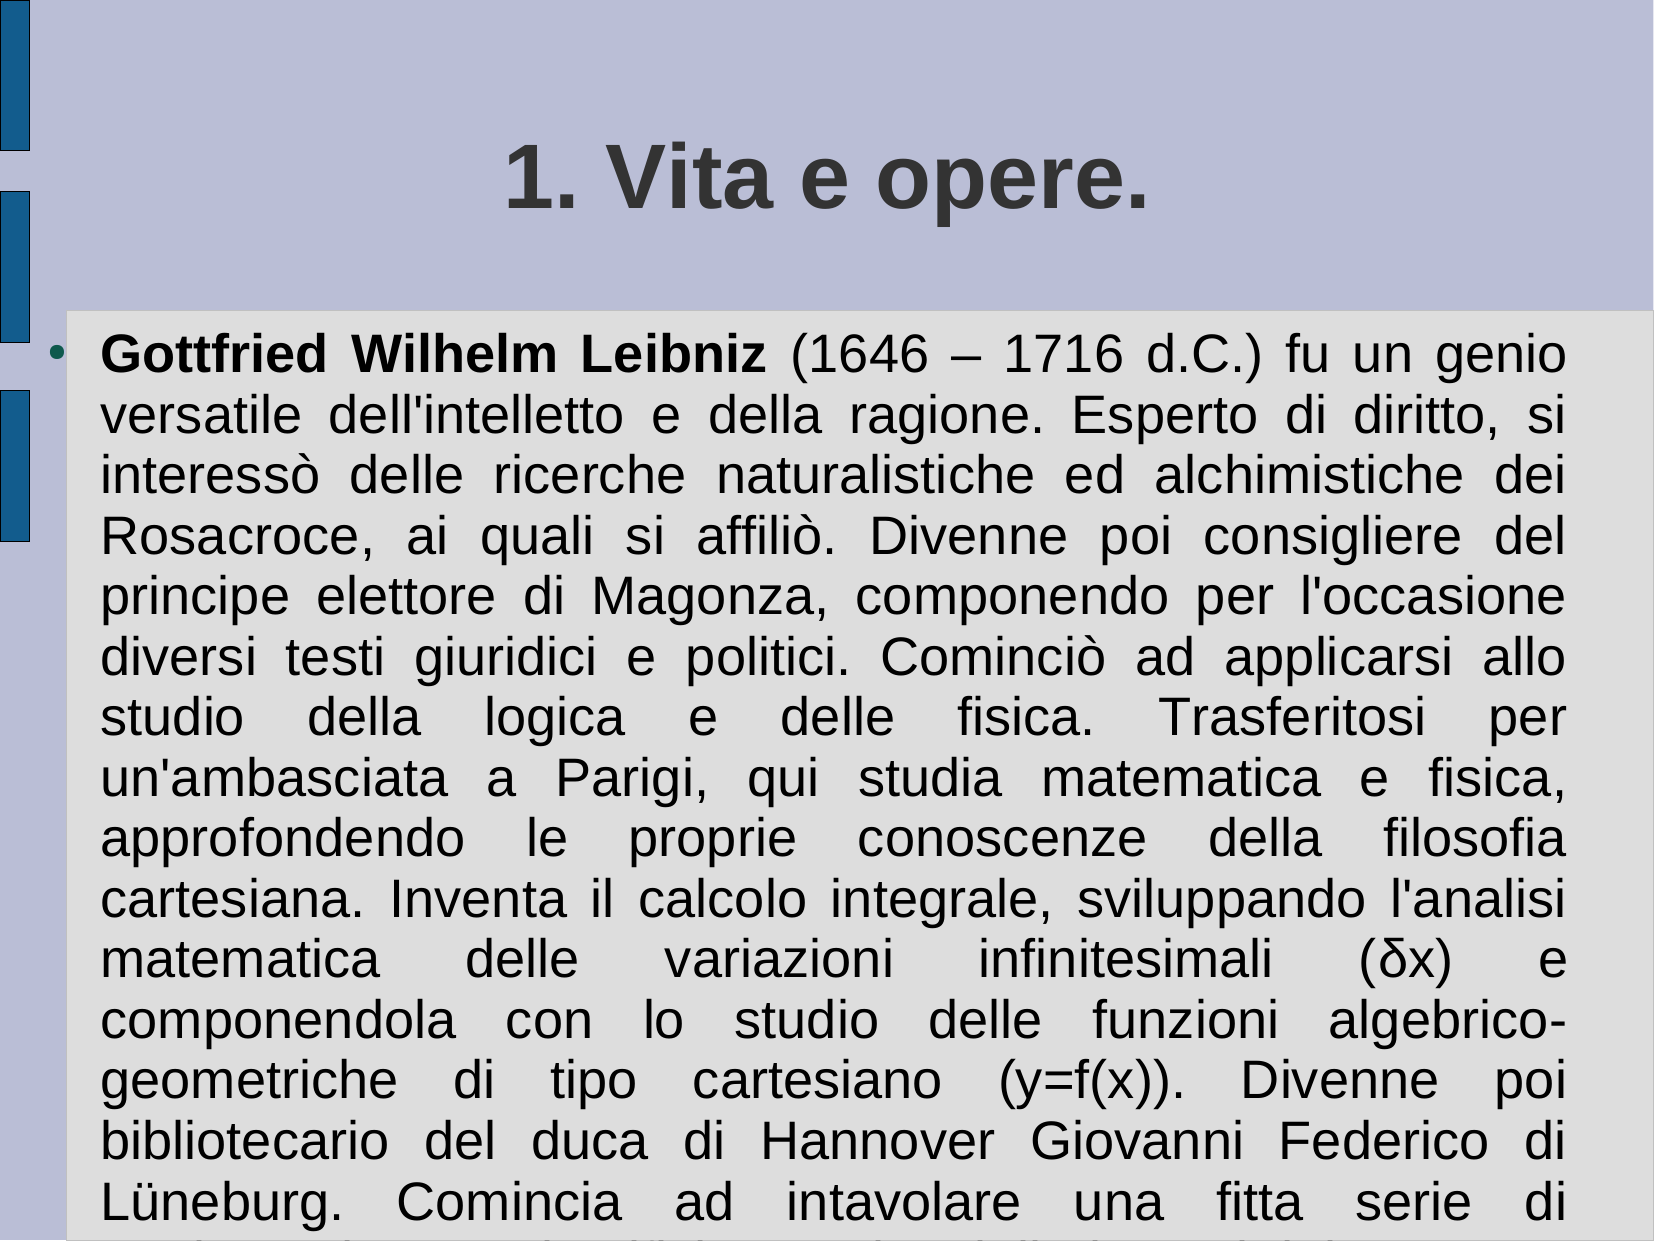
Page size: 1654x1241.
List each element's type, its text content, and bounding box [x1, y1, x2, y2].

list Gottfried Wilhelm Leibniz (1646 – 1716 d.C.) fu un genio versatile dell'intelletto e della ragione. Esperto di diritto, si interessò delle ricerche naturalistiche ed alchimistiche dei Rosacroce, ai quali si affiliò. Divenne poi consigliere del principe elettore di Magonza, componendo per l'occasione diversi testi giuridici e politici. Cominciò ad applicarsi allo studio della logica e delle fisica. Trasferitosi per un'ambasciata a Parigi, qui studia matematica e fisica, approfondendo le proprie conoscenze della filosofia cartesiana. Inventa il calcolo integrale, sviluppando l'analisi matematica delle variazioni infinitesimali (δx) e componendola con lo studio delle funzioni algebrico-geometriche di tipo cartesiano (y=f(x)). Divenne poi bibliotecario del duca di Hannover Giovanni Federico di Lüneburg. Comincia ad intavolare una fitta serie di corrispondenze scientifiche con le migliori menti del tempo. [29, 323, 1570, 1234]
title 1. Vita e opere. [121, 73, 1534, 281]
